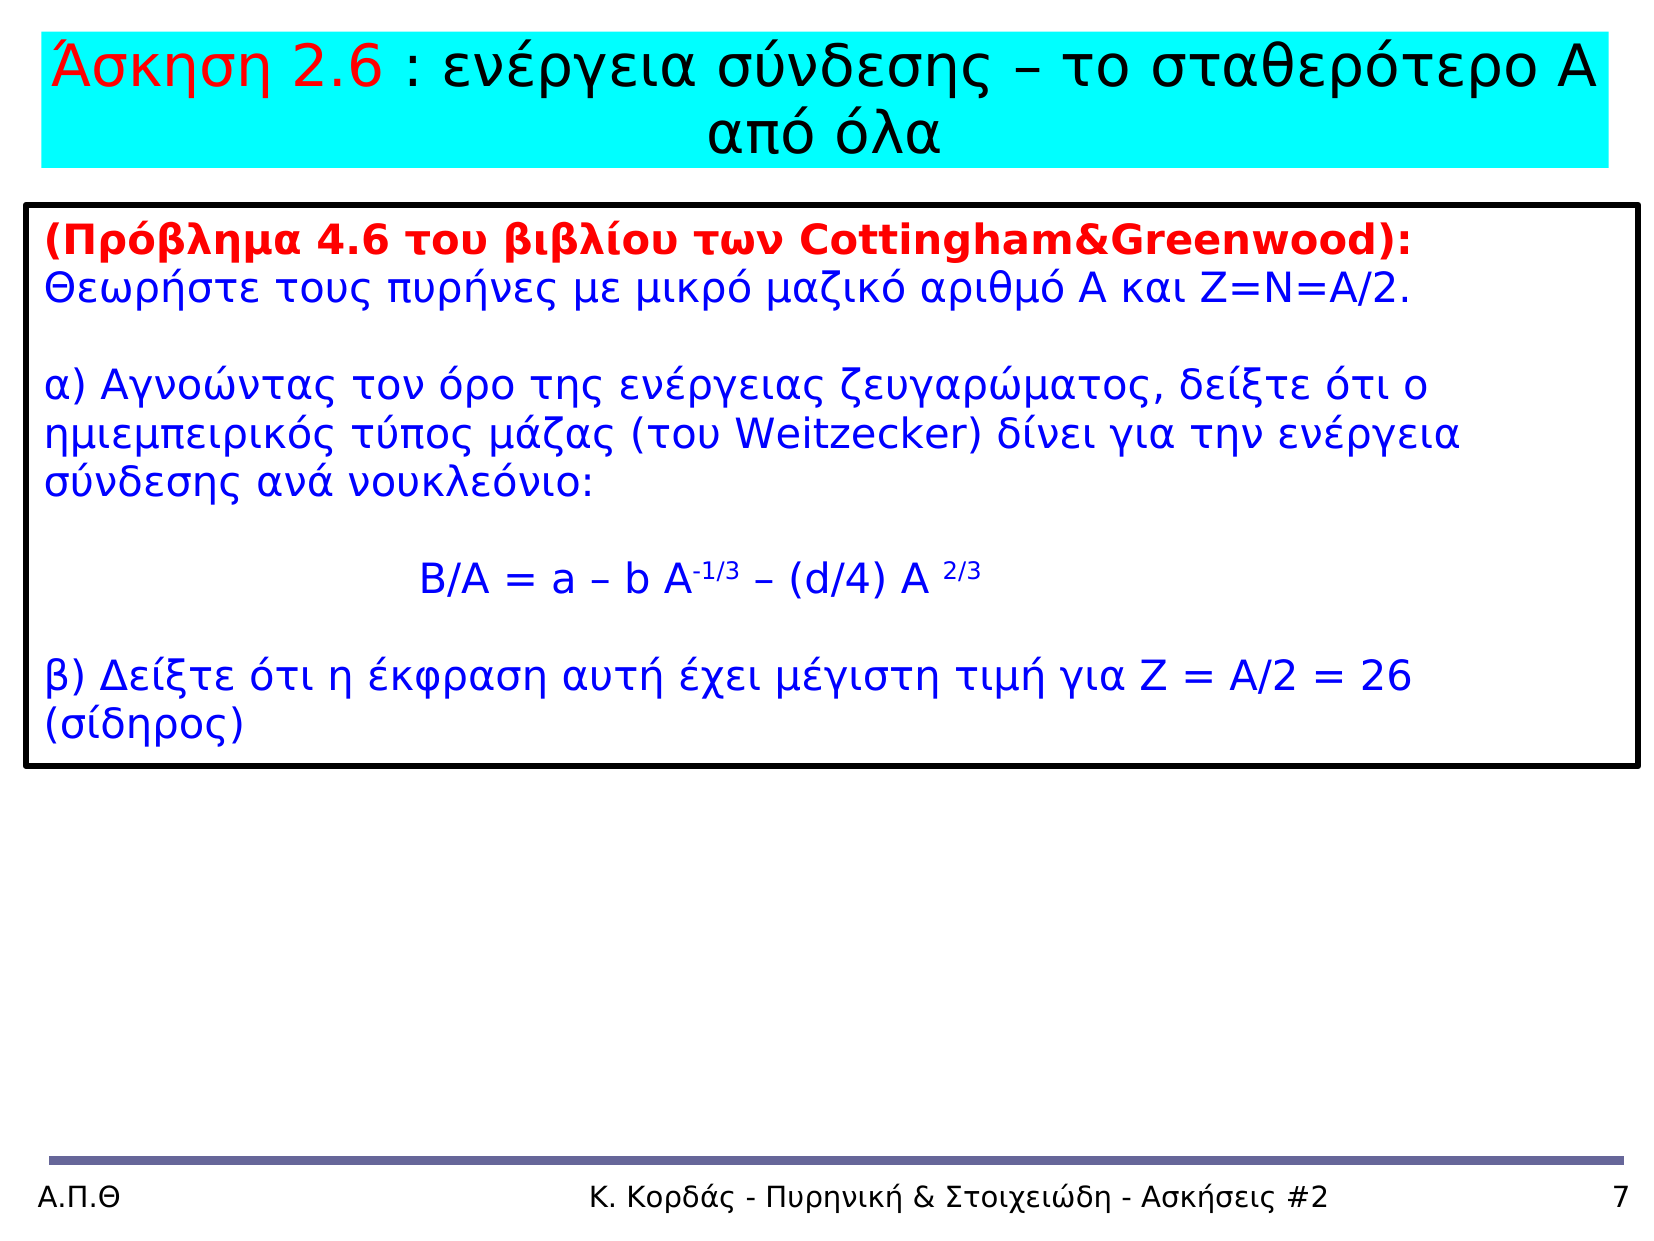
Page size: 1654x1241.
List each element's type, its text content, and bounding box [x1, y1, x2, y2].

title Άσκηση 2.6 : ενέργεια σύνδεσης – το σταθερότερο Α από όλα [41, 31, 1609, 168]
list [43, 556, 1619, 1240]
text_box (Πρόβλημα 4.6 του βιβλίου των Cottingham&Greenwood): Θεωρήστε τους πυρήνες με μικρό μαζικό αριθμό Α και Ζ=Ν=Α/2. α) Αγνοώντας τον όρο της ενέργειας ζευγαρώματος, δείξτε ότι ο ημιεμπειρικός τύπος μάζας (του Weitzecker) δίνει για την ενέργεια σύνδεσης ανά νουκλεόνιο: B/A = a – b A-1/3 – (d/4) A 2/3 β) Δείξτε ότι η έκφραση αυτή έχει μέγιστη τιμή για Ζ = Α/2 = 26 (σίδηρος) [25, 204, 1639, 767]
